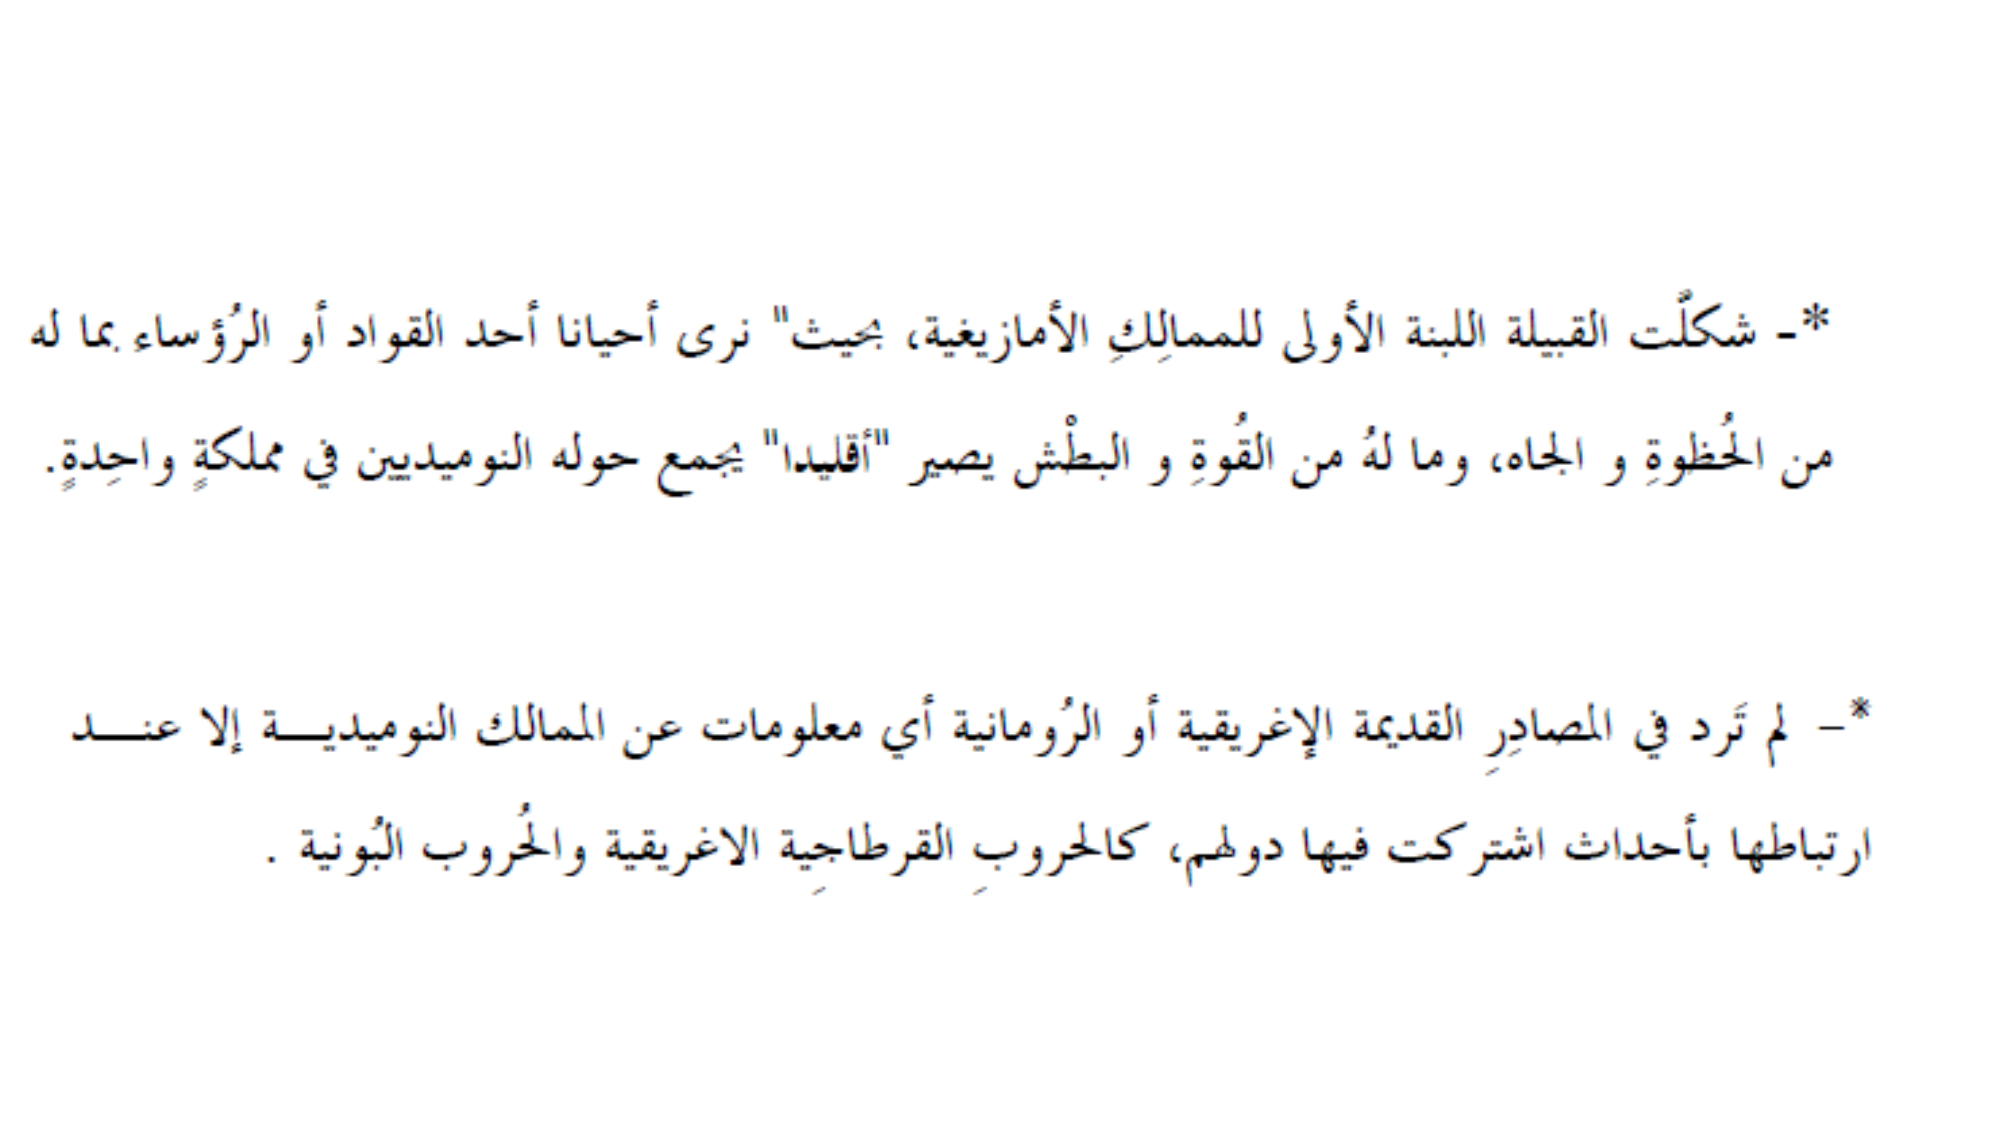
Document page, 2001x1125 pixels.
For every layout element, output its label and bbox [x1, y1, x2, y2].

picture [0, 260, 1896, 563]
picture [63, 638, 1896, 958]
